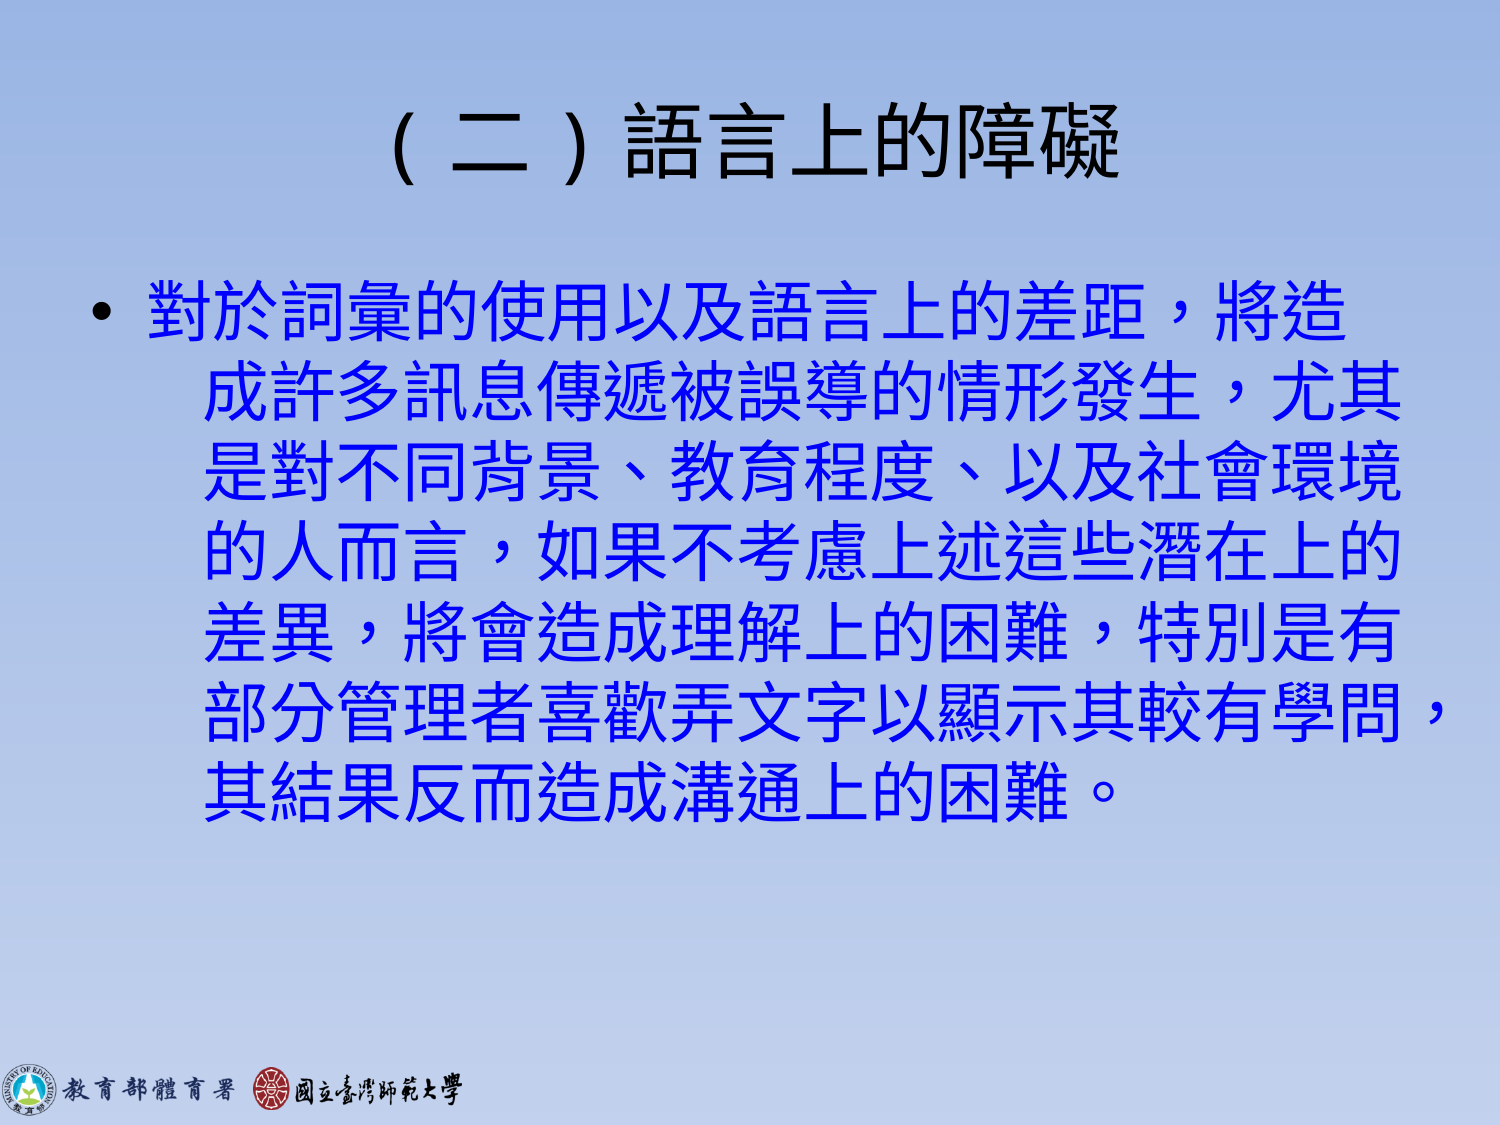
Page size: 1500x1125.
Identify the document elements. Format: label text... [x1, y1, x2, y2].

list 對於詞彙的使用以及語言上的差距，將造成許多訊息傳遞被誤導的情形發生，尤其是對不同背景、教育程度、以及社會環境的人而言，如果不考慮上述這些潛在上的差異，將會造成理解上的困難，特別是有部分管理者喜歡弄文字以顯示其較有學問，其結果反而造成溝通上的困難。 [75, 262, 1426, 1005]
title (二)語言上的障礙 [75, 45, 1426, 233]
